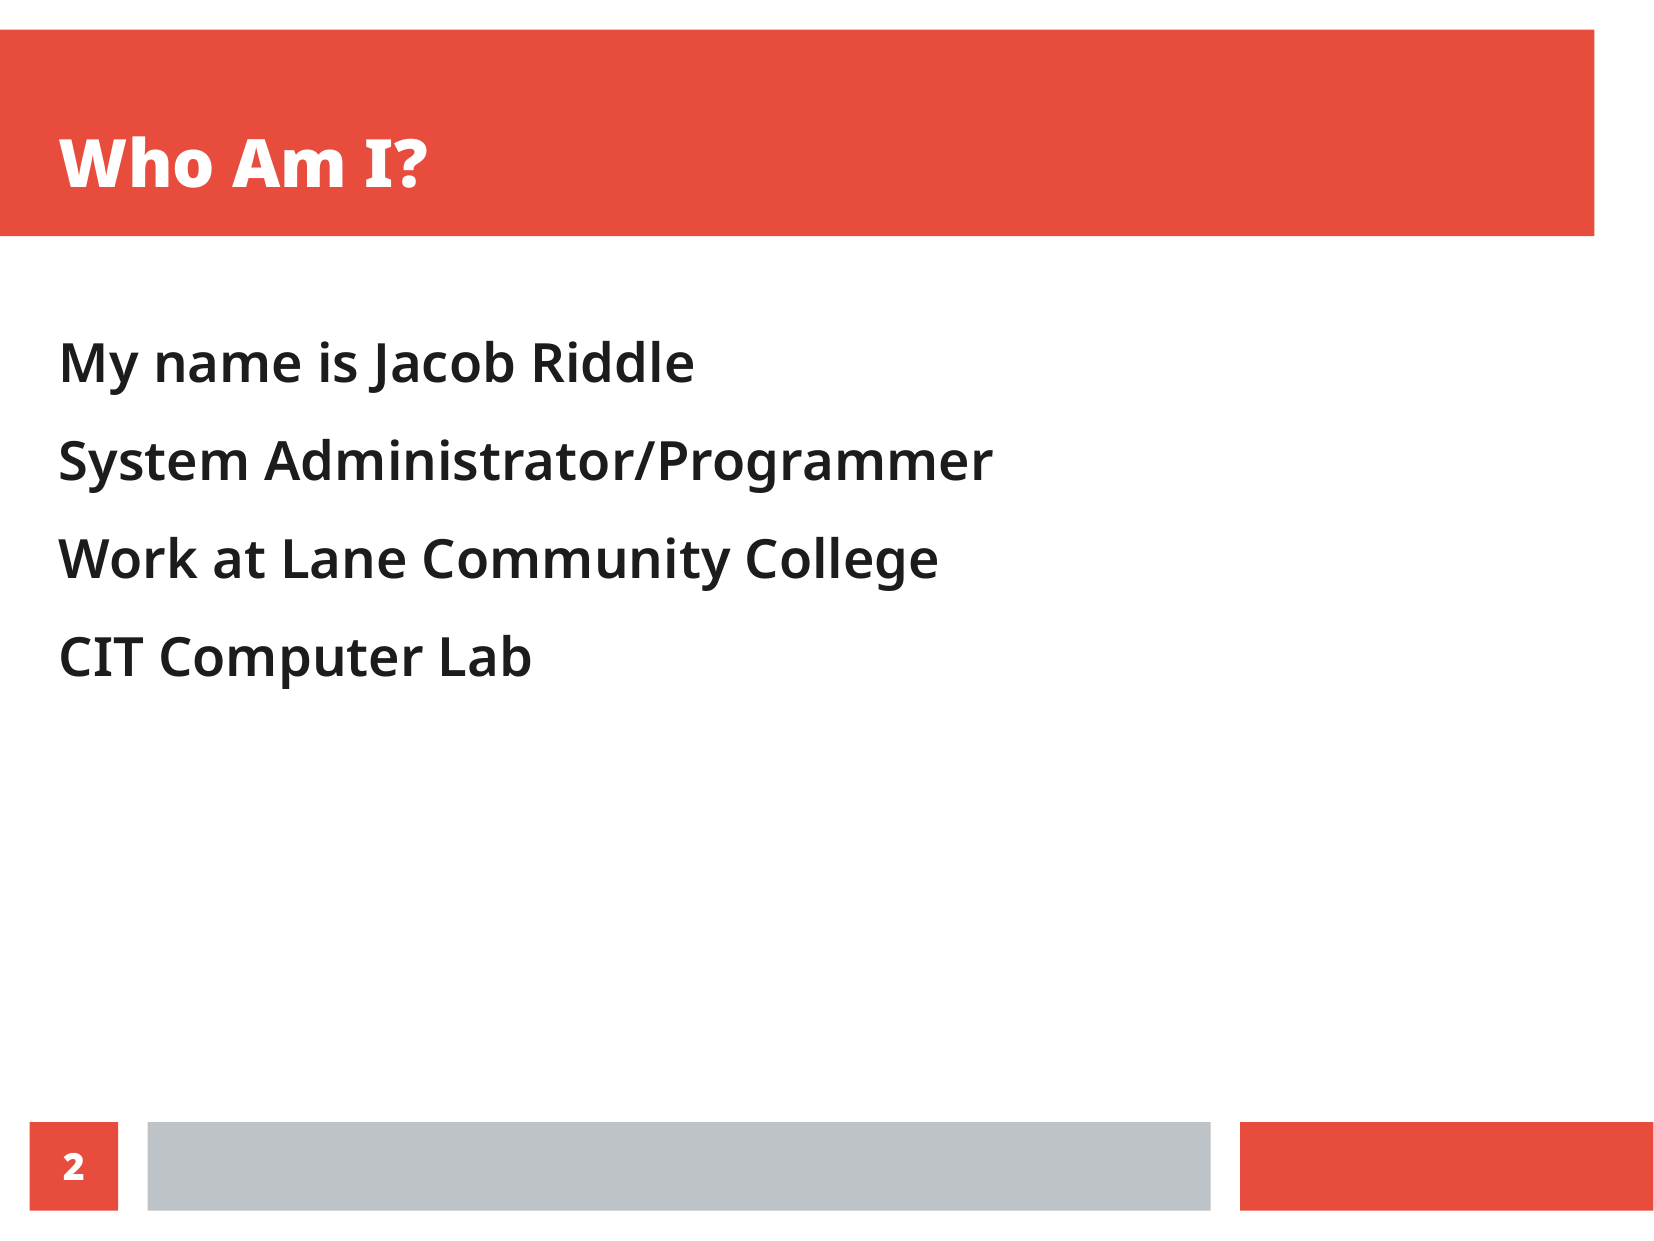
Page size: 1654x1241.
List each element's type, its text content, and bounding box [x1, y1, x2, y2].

title Who Am I? [59, 59, 1595, 207]
list My name is Jacob Riddle System Administrator/Programmer Work at Lane Community College CIT Computer Lab [59, 324, 1565, 1093]
